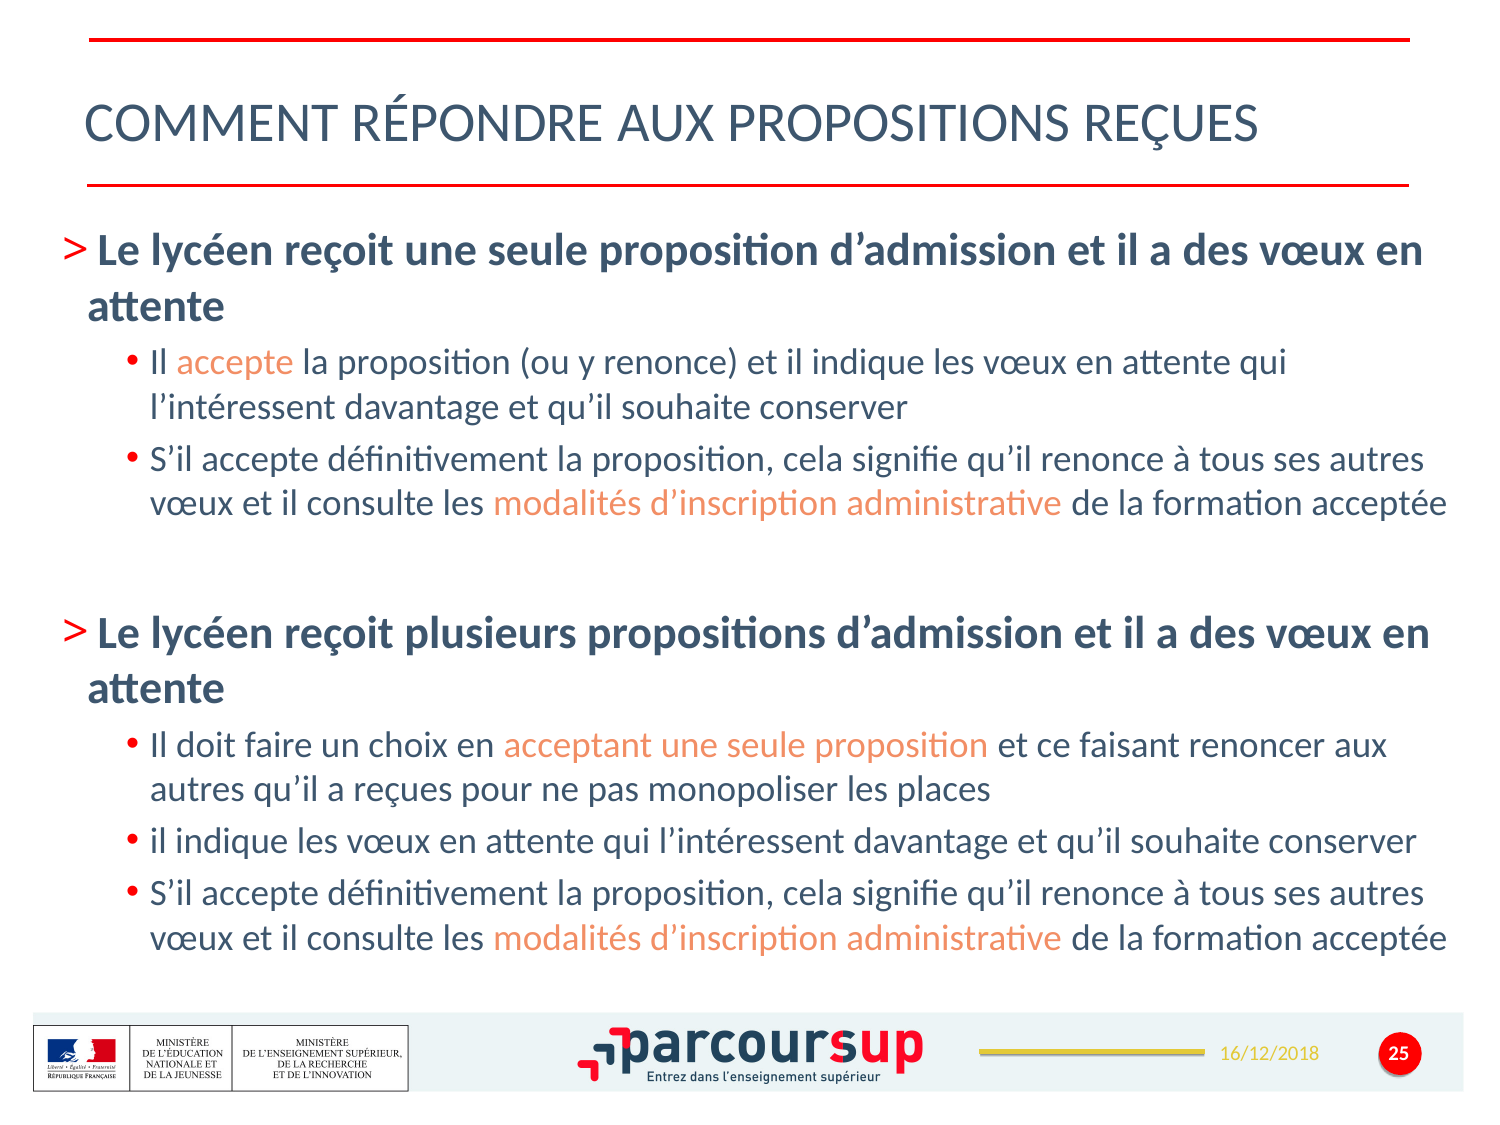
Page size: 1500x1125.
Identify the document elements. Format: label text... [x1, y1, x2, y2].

title Comment répondre aux propositions reçues [69, 12, 1409, 212]
list Le lycéen reçoit une seule proposition d’admission et il a des vœux en attente Il accepte la proposition (ou y renonce) et il indique les vœux en attente qui l’intéressent davantage et qu’il souhaite conserver S’il accepte définitivement la proposition, cela signifie qu’il renonce à tous ses autres vœux et il consulte les modalités d’inscription administrative de la formation acceptée Le lycéen reçoit plusieurs propositions d’admission et il a des vœux en attente Il doit faire un choix en acceptant une seule proposition et ce faisant renoncer aux autres qu’il a reçues pour ne pas monopoliser les places il indique les vœux en attente qui l’intéressent davantage et qu’il souhaite conserver S’il accepte définitivement la proposition, cela signifie qu’il renonce à tous ses autres vœux et il consulte les modalités d’inscription administrative de la formation acceptée [47, 212, 1465, 1007]
picture [0, 0, 1499, 1124]
slide_number <numéro> [1368, 1031, 1430, 1074]
